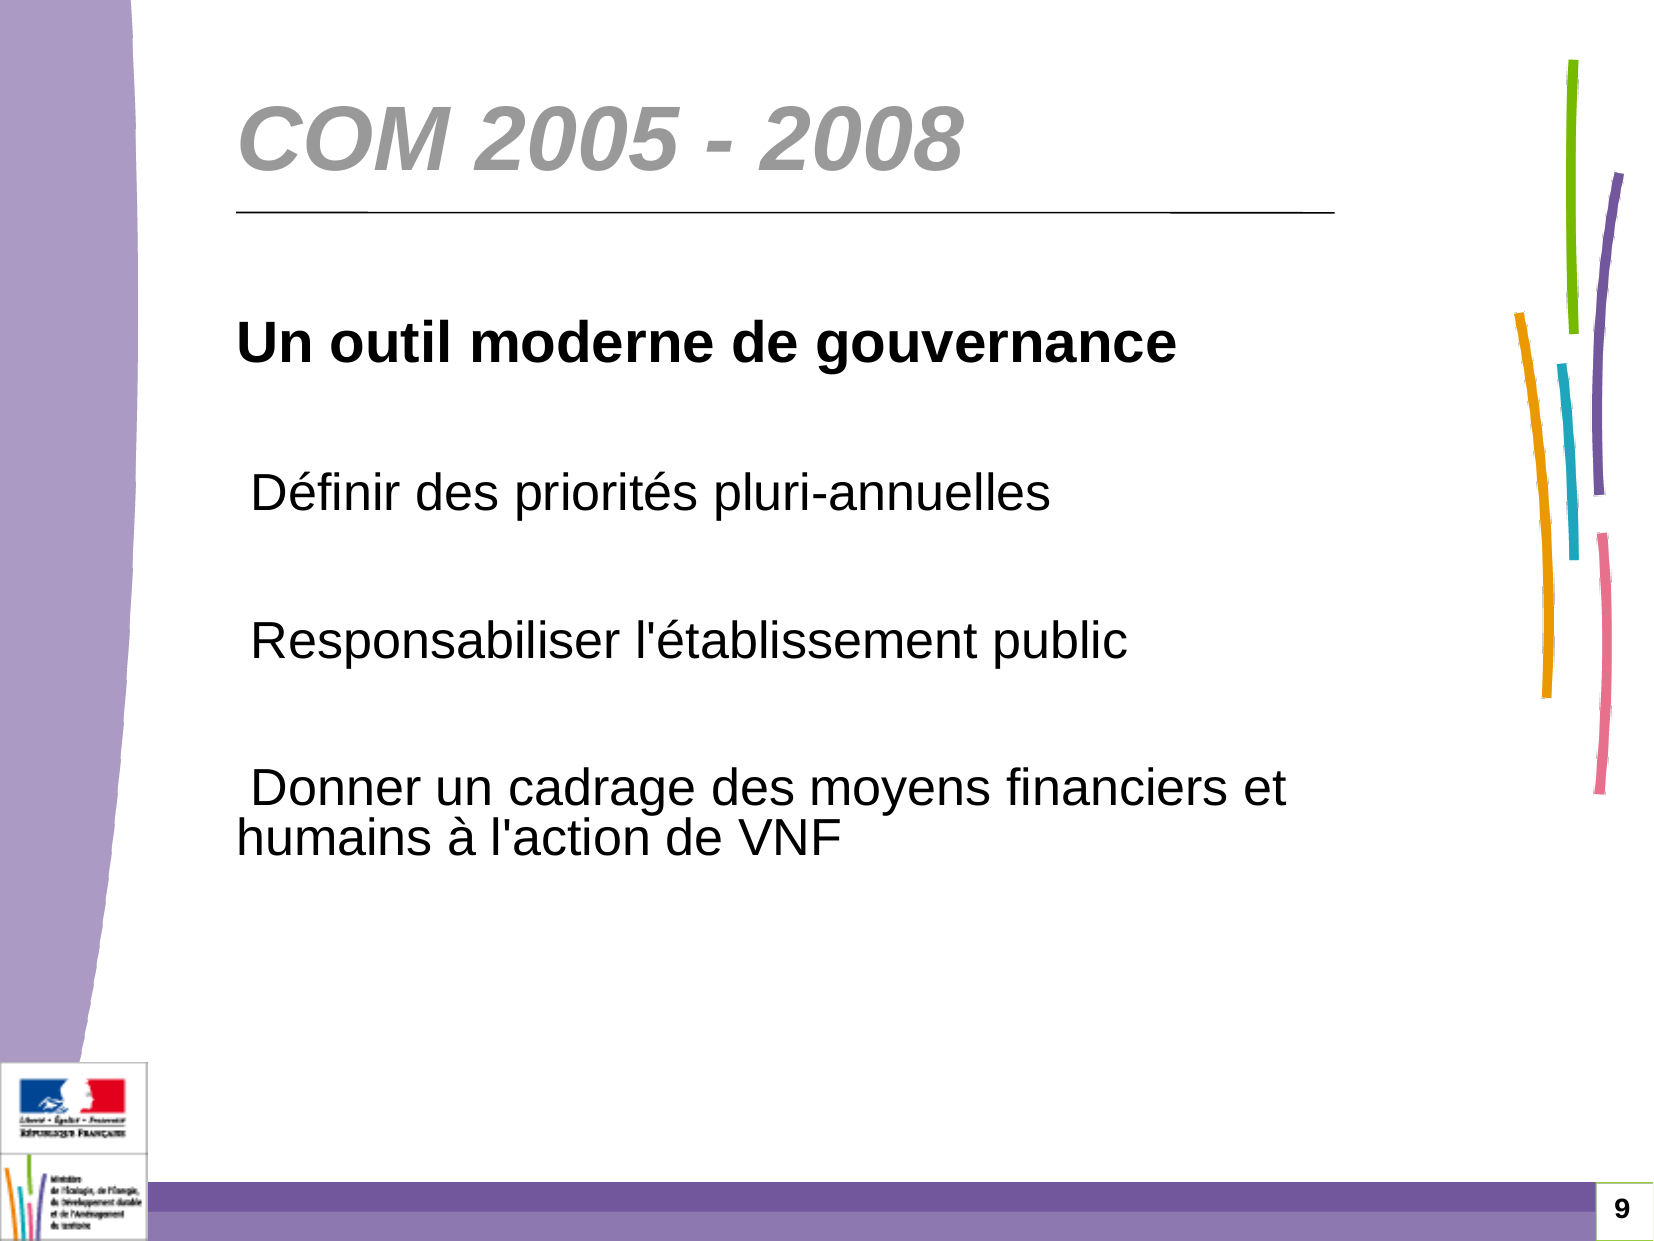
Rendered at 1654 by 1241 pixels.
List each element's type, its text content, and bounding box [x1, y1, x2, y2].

title COM 2005 - 2008 [236, 48, 1447, 239]
picture [0, 0, 1654, 1241]
list Un outil moderne de gouvernance Définir des priorités pluri-annuelles Responsabiliser l'établissement public Donner un cadrage des moyens financiers et humains à l'action de VNF [236, 236, 1358, 1107]
